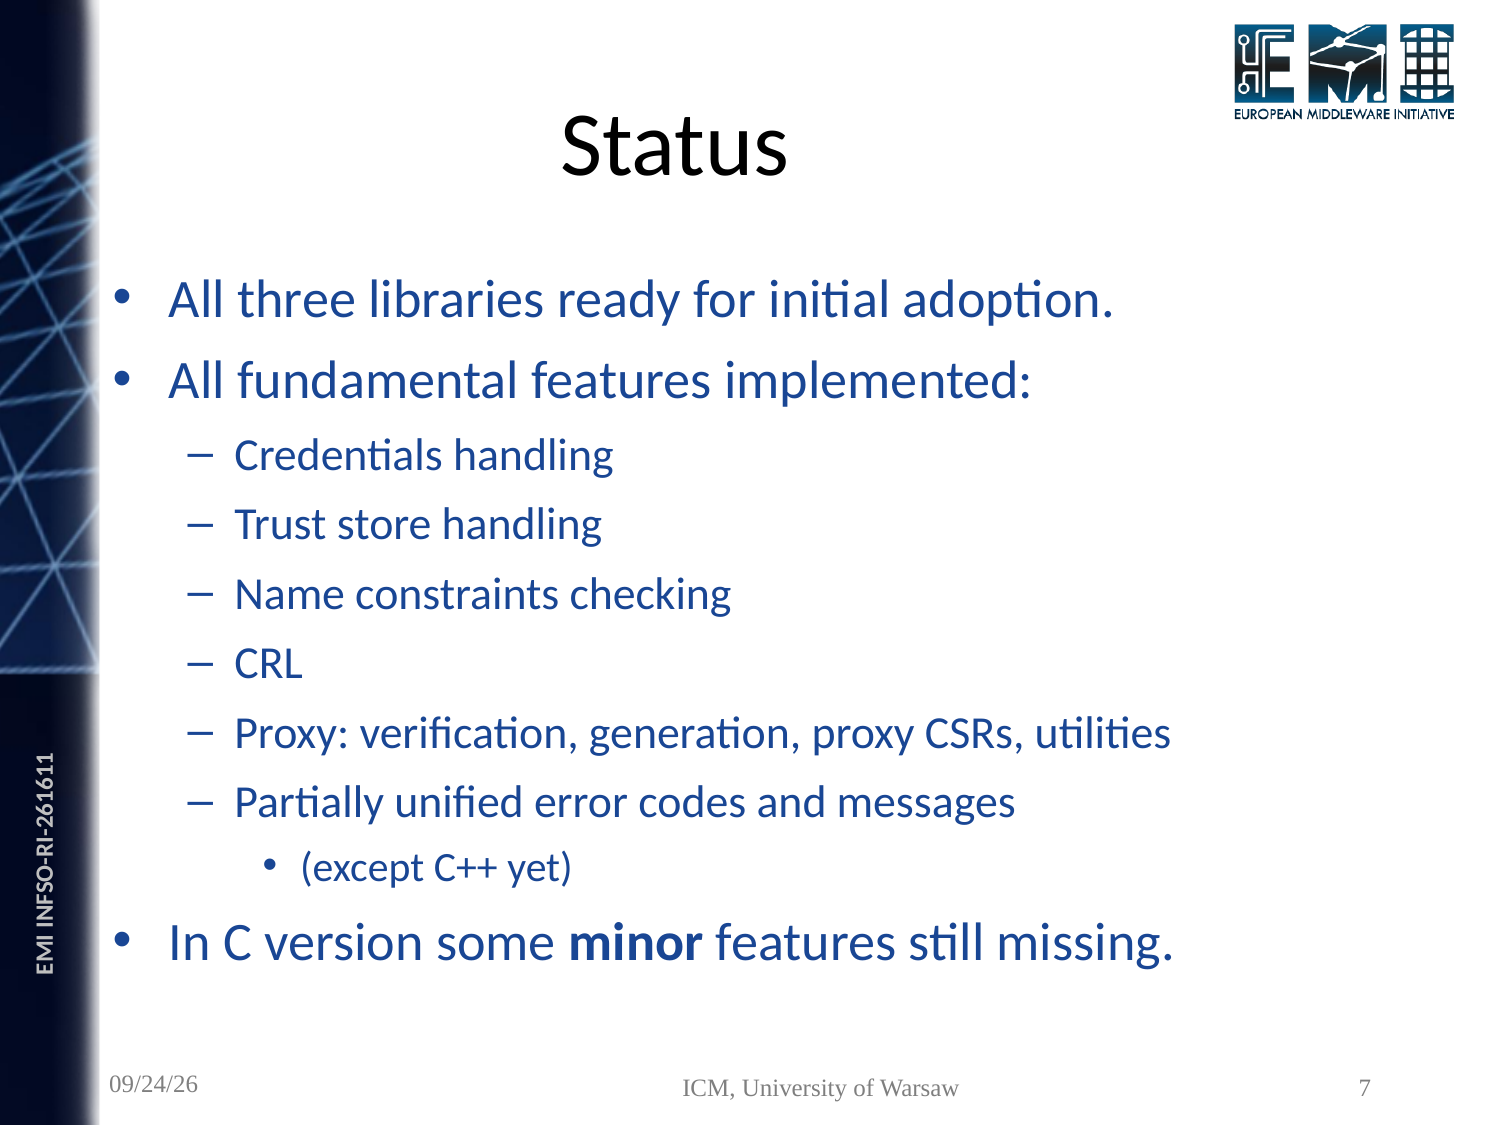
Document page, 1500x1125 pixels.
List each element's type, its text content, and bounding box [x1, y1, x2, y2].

picture [0, 0, 111, 1125]
list All three libraries ready for initial adoption. All fundamental features implemented: Credentials handling Trust store handling Name constraints checking CRL Proxy: verification, generation, proxy CSRs, utilities Partially unified error codes and messages (except C++ yet) In C version some minor features still missing. [112, 263, 1425, 1036]
picture [1185, 8, 1500, 140]
title Status [112, 44, 1238, 233]
